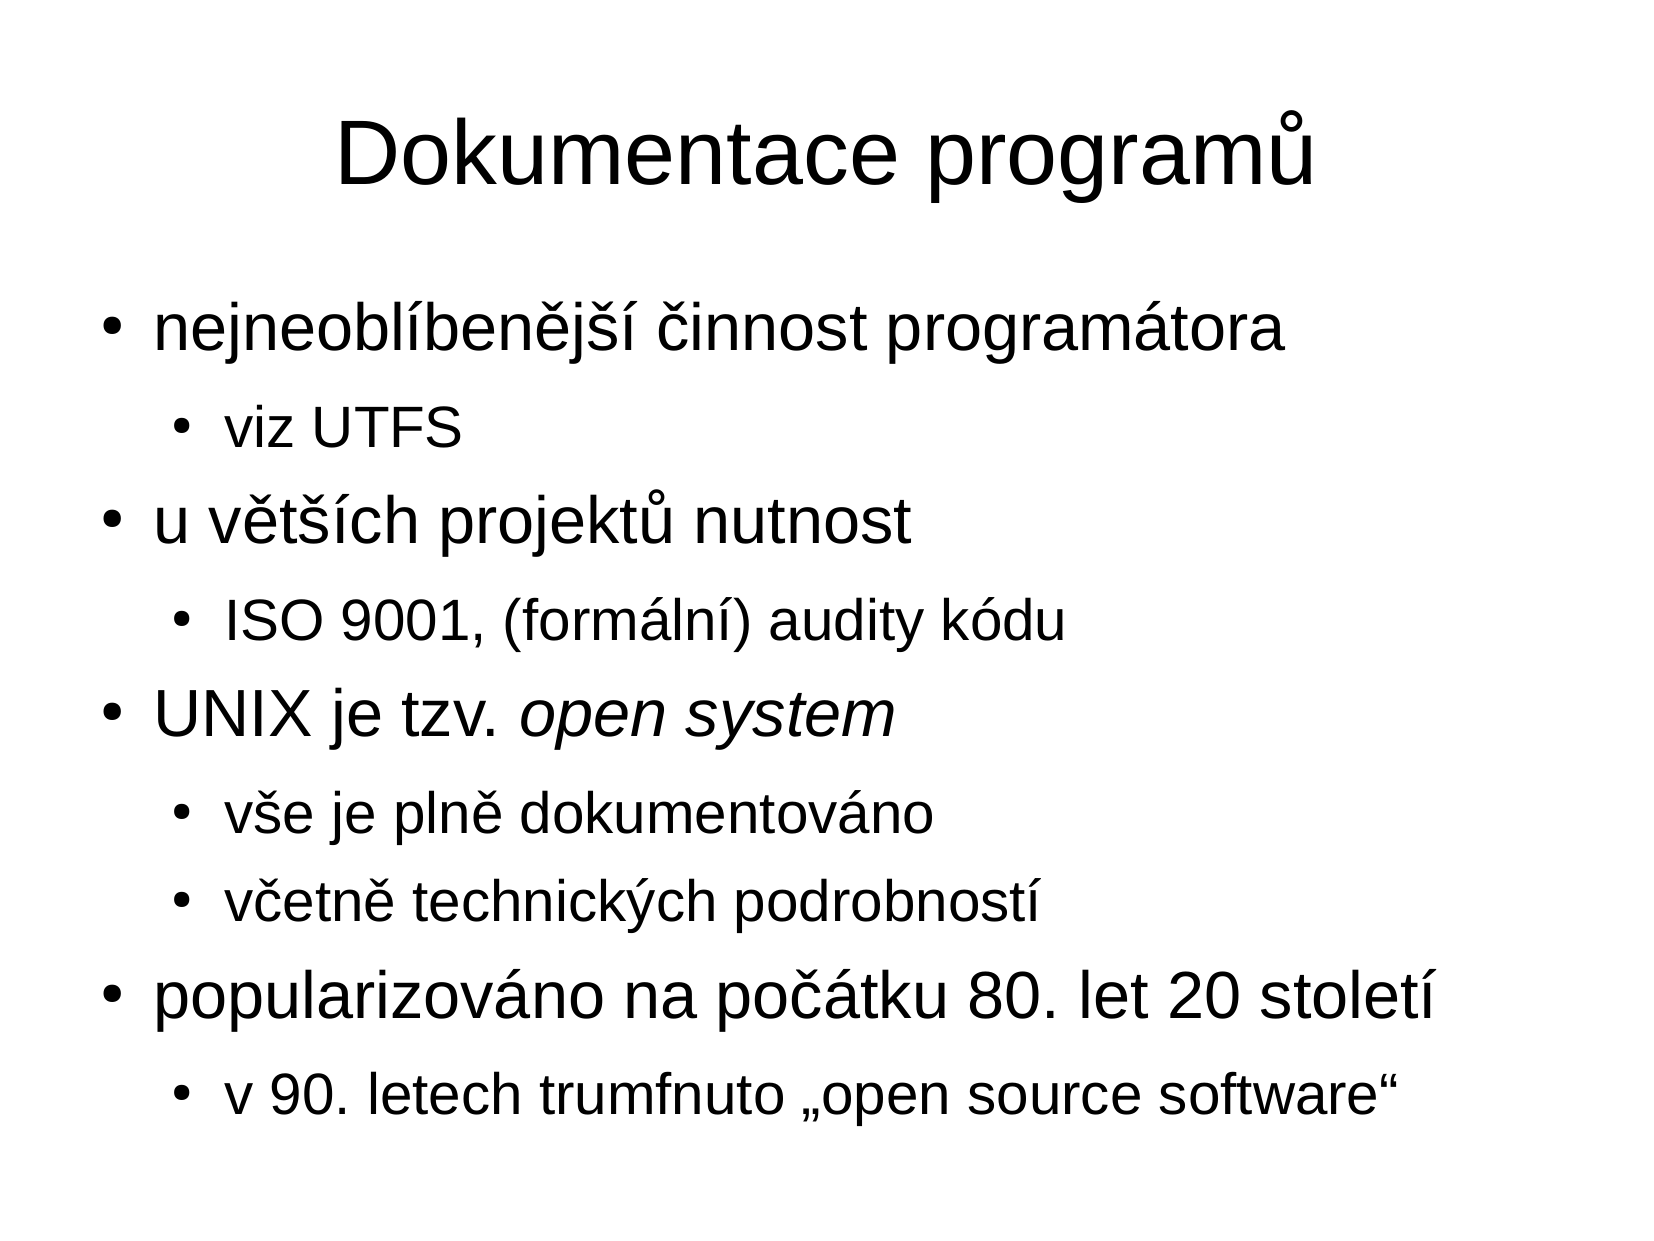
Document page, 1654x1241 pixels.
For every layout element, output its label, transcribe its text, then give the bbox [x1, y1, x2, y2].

title Dokumentace programů [82, 56, 1571, 250]
list nejneoblíbenější činnost programátora viz UTFS u větších projektů nutnost ISO 9001, (formální) audity kódu UNIX je tzv. open system vše je plně dokumentováno včetně technických podrobností popularizováno na počátku 80. let 20 století v 90. letech trumfnuto „open source software“ [82, 290, 1571, 1128]
